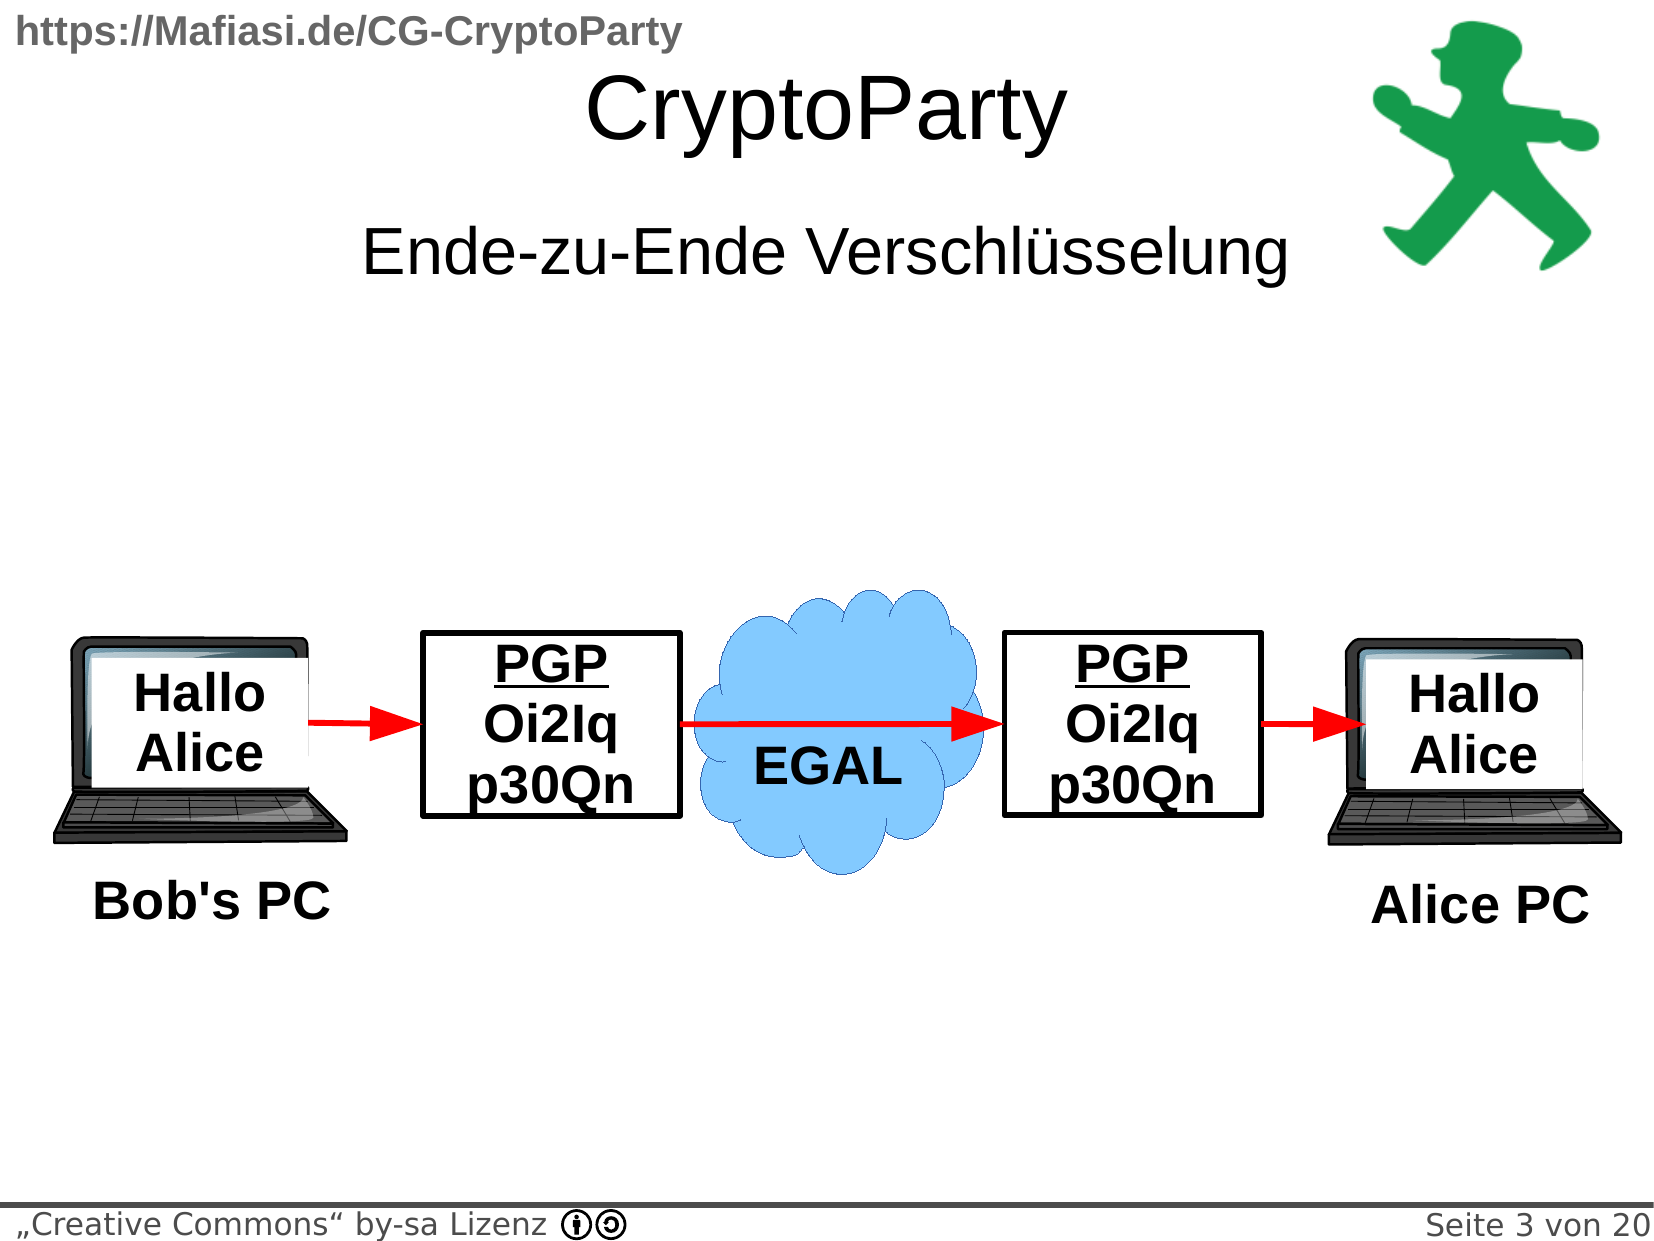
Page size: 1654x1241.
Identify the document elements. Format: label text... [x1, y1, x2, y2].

text_box EGAL [694, 590, 983, 721]
text_box PGP Oi2Iq p30Qn [1004, 632, 1262, 816]
text_box EGAL [694, 727, 984, 875]
text_box Bob's PC [53, 862, 372, 939]
picture [25, 575, 379, 929]
picture [1317, 0, 1654, 313]
picture [1300, 577, 1654, 931]
text_box Ende-zu-Ende Verschlüsselung [59, 206, 1595, 372]
text_box Alice PC [1322, 867, 1640, 943]
text_box Hallo Alice [91, 657, 309, 788]
text_box Hallo Alice [1366, 659, 1583, 790]
text_box PGP Oi2Iq p30Qn [423, 632, 680, 816]
